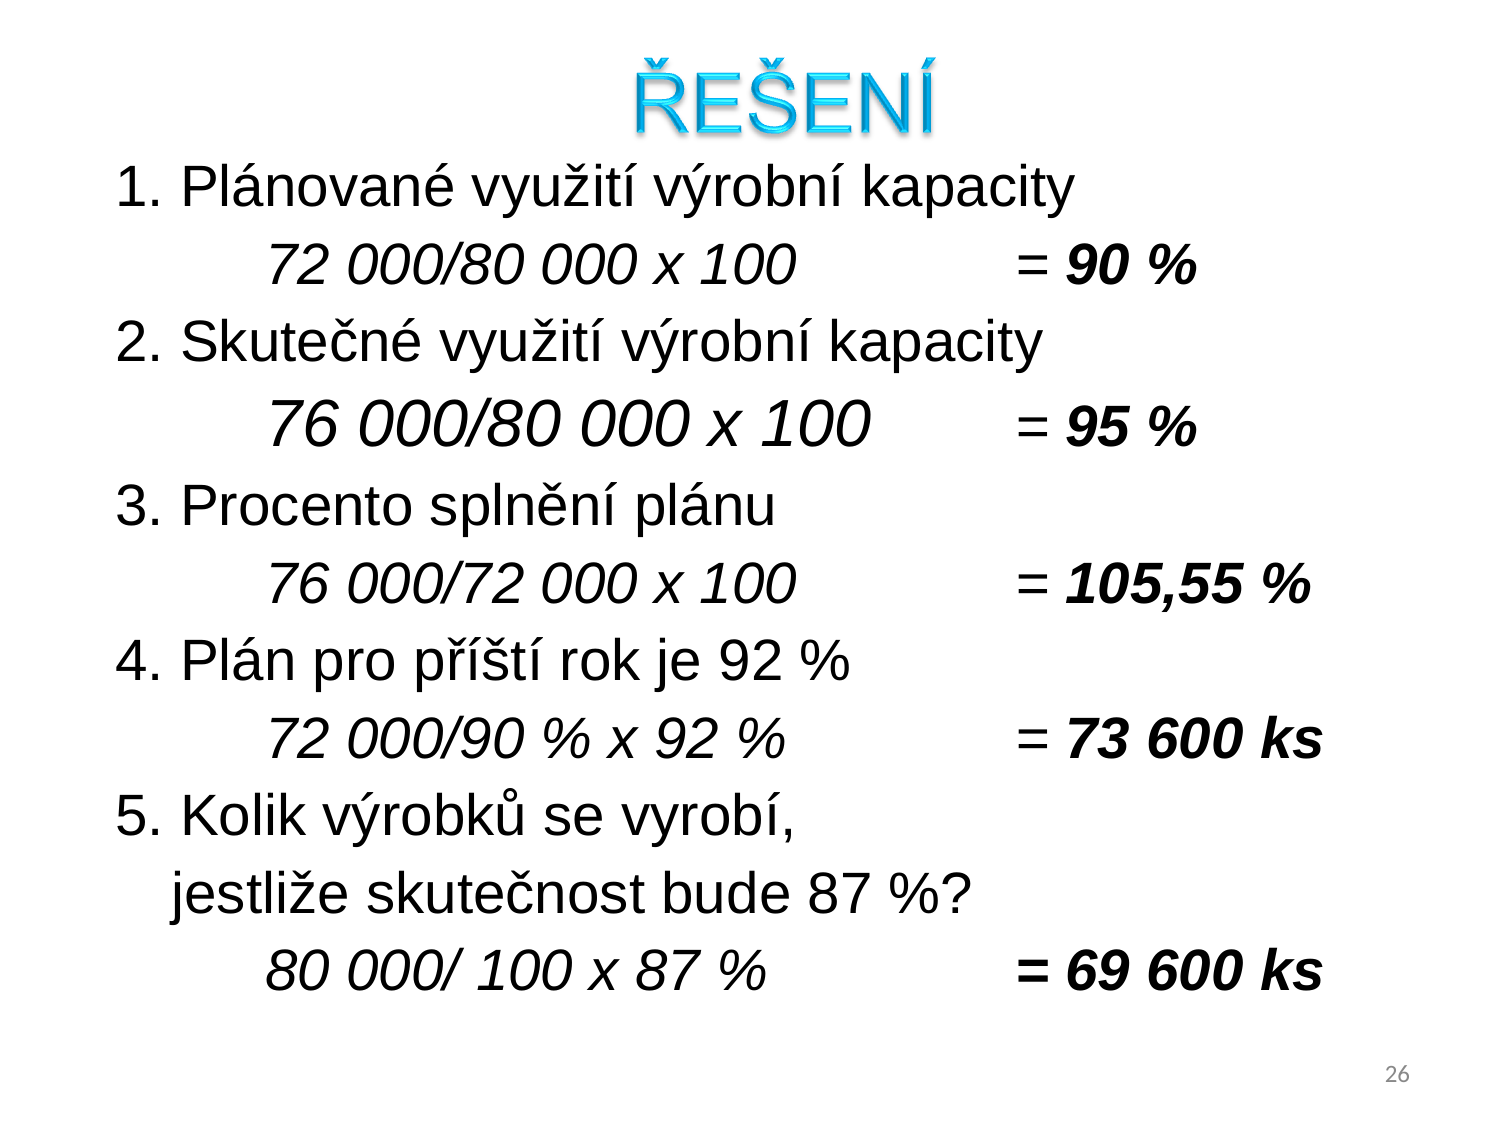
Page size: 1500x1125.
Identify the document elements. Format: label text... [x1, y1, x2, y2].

text_box <číslo> [1074, 1042, 1426, 1103]
picture [315, 21, 1255, 175]
list 1. Plánované využití výrobní kapacity 72 000/80 000 x 100 = 90 % 2. Skutečné využití výrobní kapacity 76 000/80 000 x 100 = 95 % 3. Procento splnění plánu 76 000/72 000 x 100 = 105,55 % 4. Plán pro příští rok je 92 % 72 000/90 % x 92 % = 73 600 ks 5. Kolik výrobků se vyrobí, jestliže skutečnost bude 87 %? 80 000/ 100 x 87 % = 69 600 ks [100, 148, 1436, 1125]
